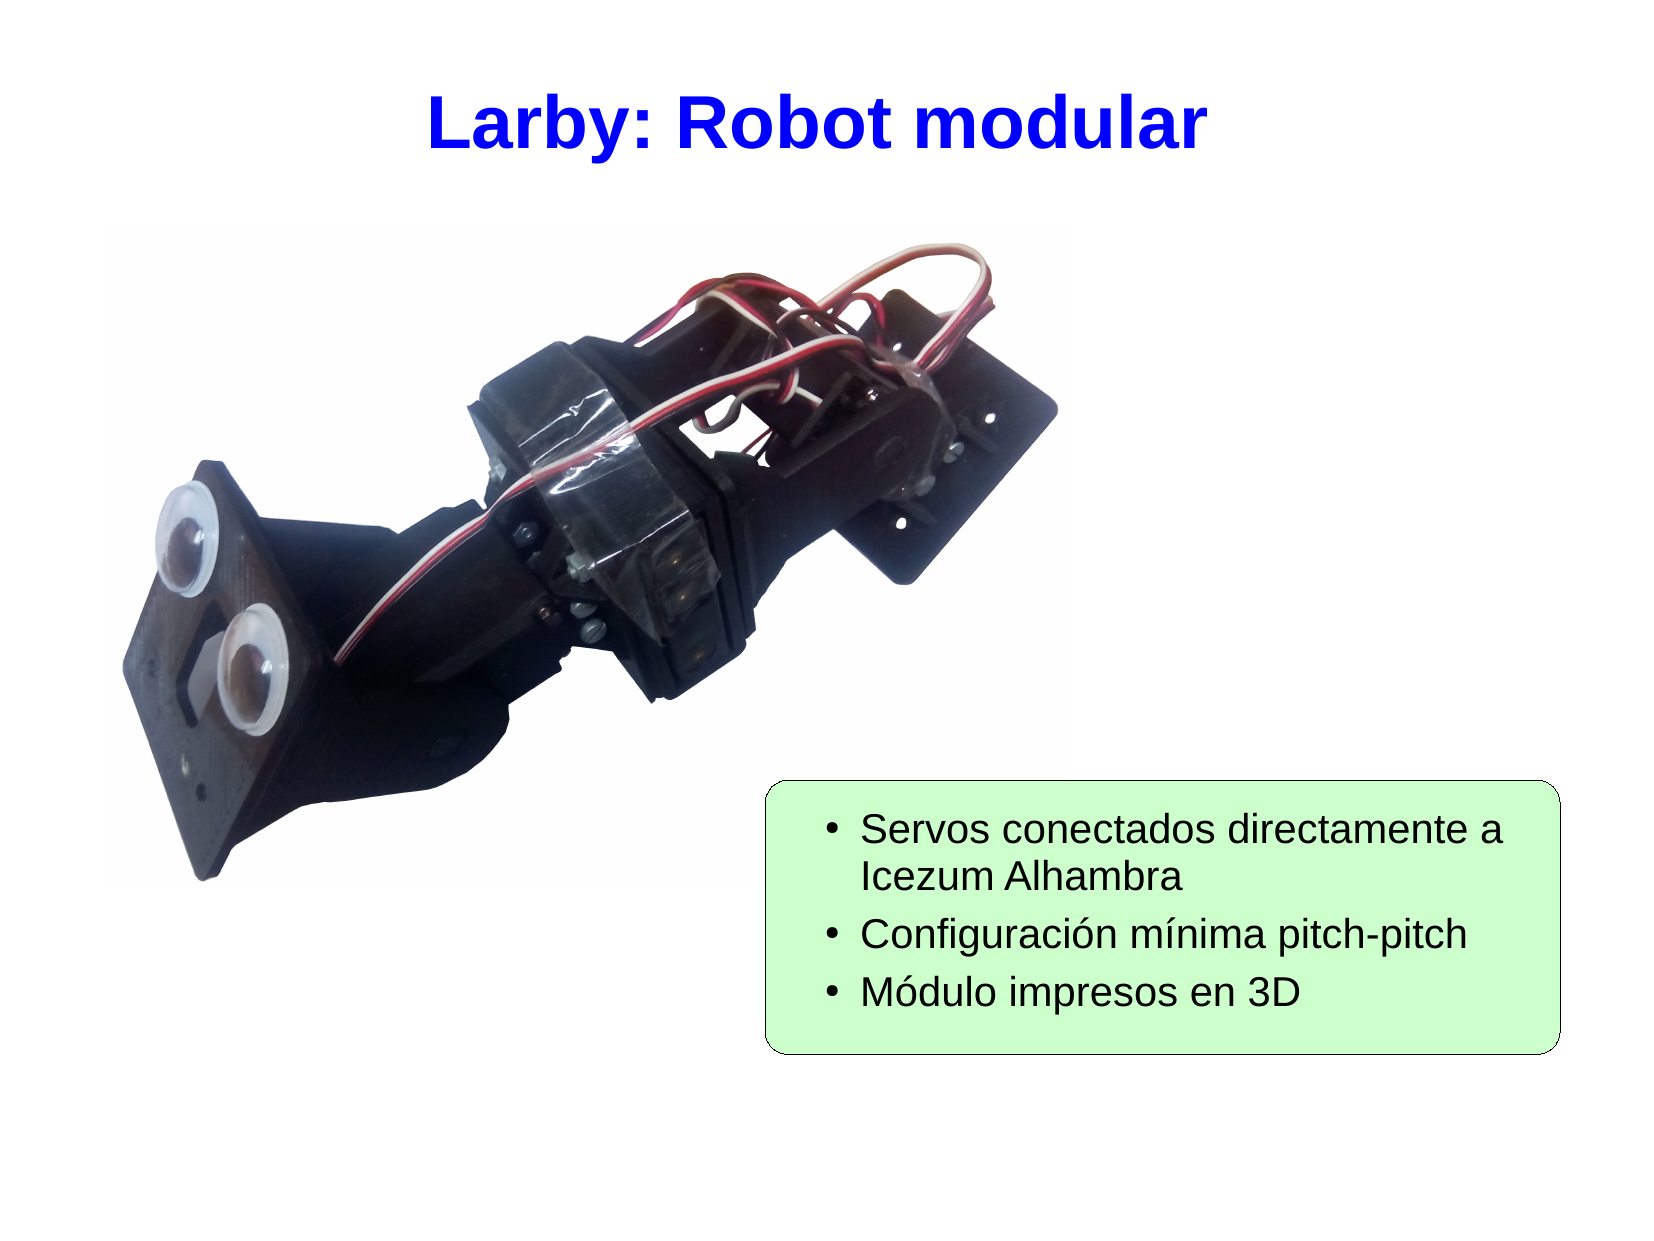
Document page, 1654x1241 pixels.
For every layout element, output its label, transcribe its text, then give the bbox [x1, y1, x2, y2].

picture [105, 225, 1068, 887]
text_box Servos conectados directamente a Icezum Alhambra Configuración mínima pitch-pitch Módulo impresos en 3D [810, 798, 1546, 1036]
text_box Larby: Robot modular [90, 73, 1546, 211]
text_box [765, 780, 1561, 1055]
